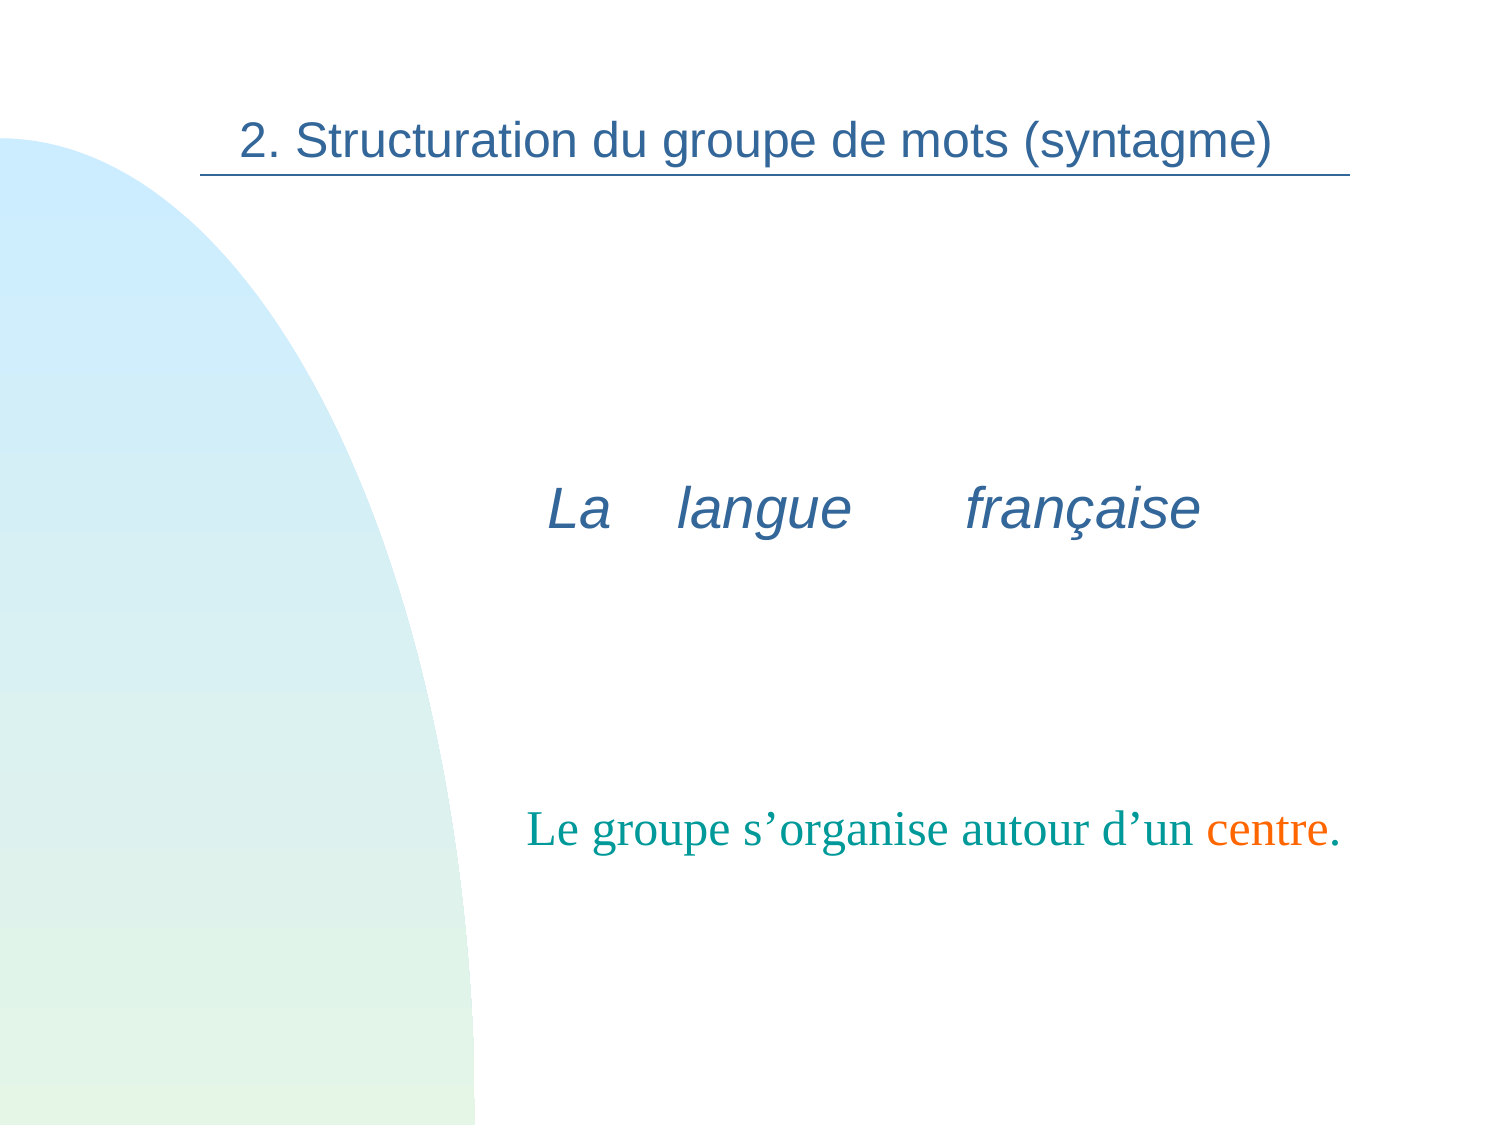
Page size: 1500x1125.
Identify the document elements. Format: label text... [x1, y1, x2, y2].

text_box française [950, 462, 1225, 563]
text_box langue [662, 462, 888, 563]
text_box Le groupe s’organise autour d’un centre. [511, 787, 1357, 863]
text_box La [500, 462, 660, 548]
text_box 2. Structuration du groupe de mots (syntagme) [225, 99, 1290, 174]
